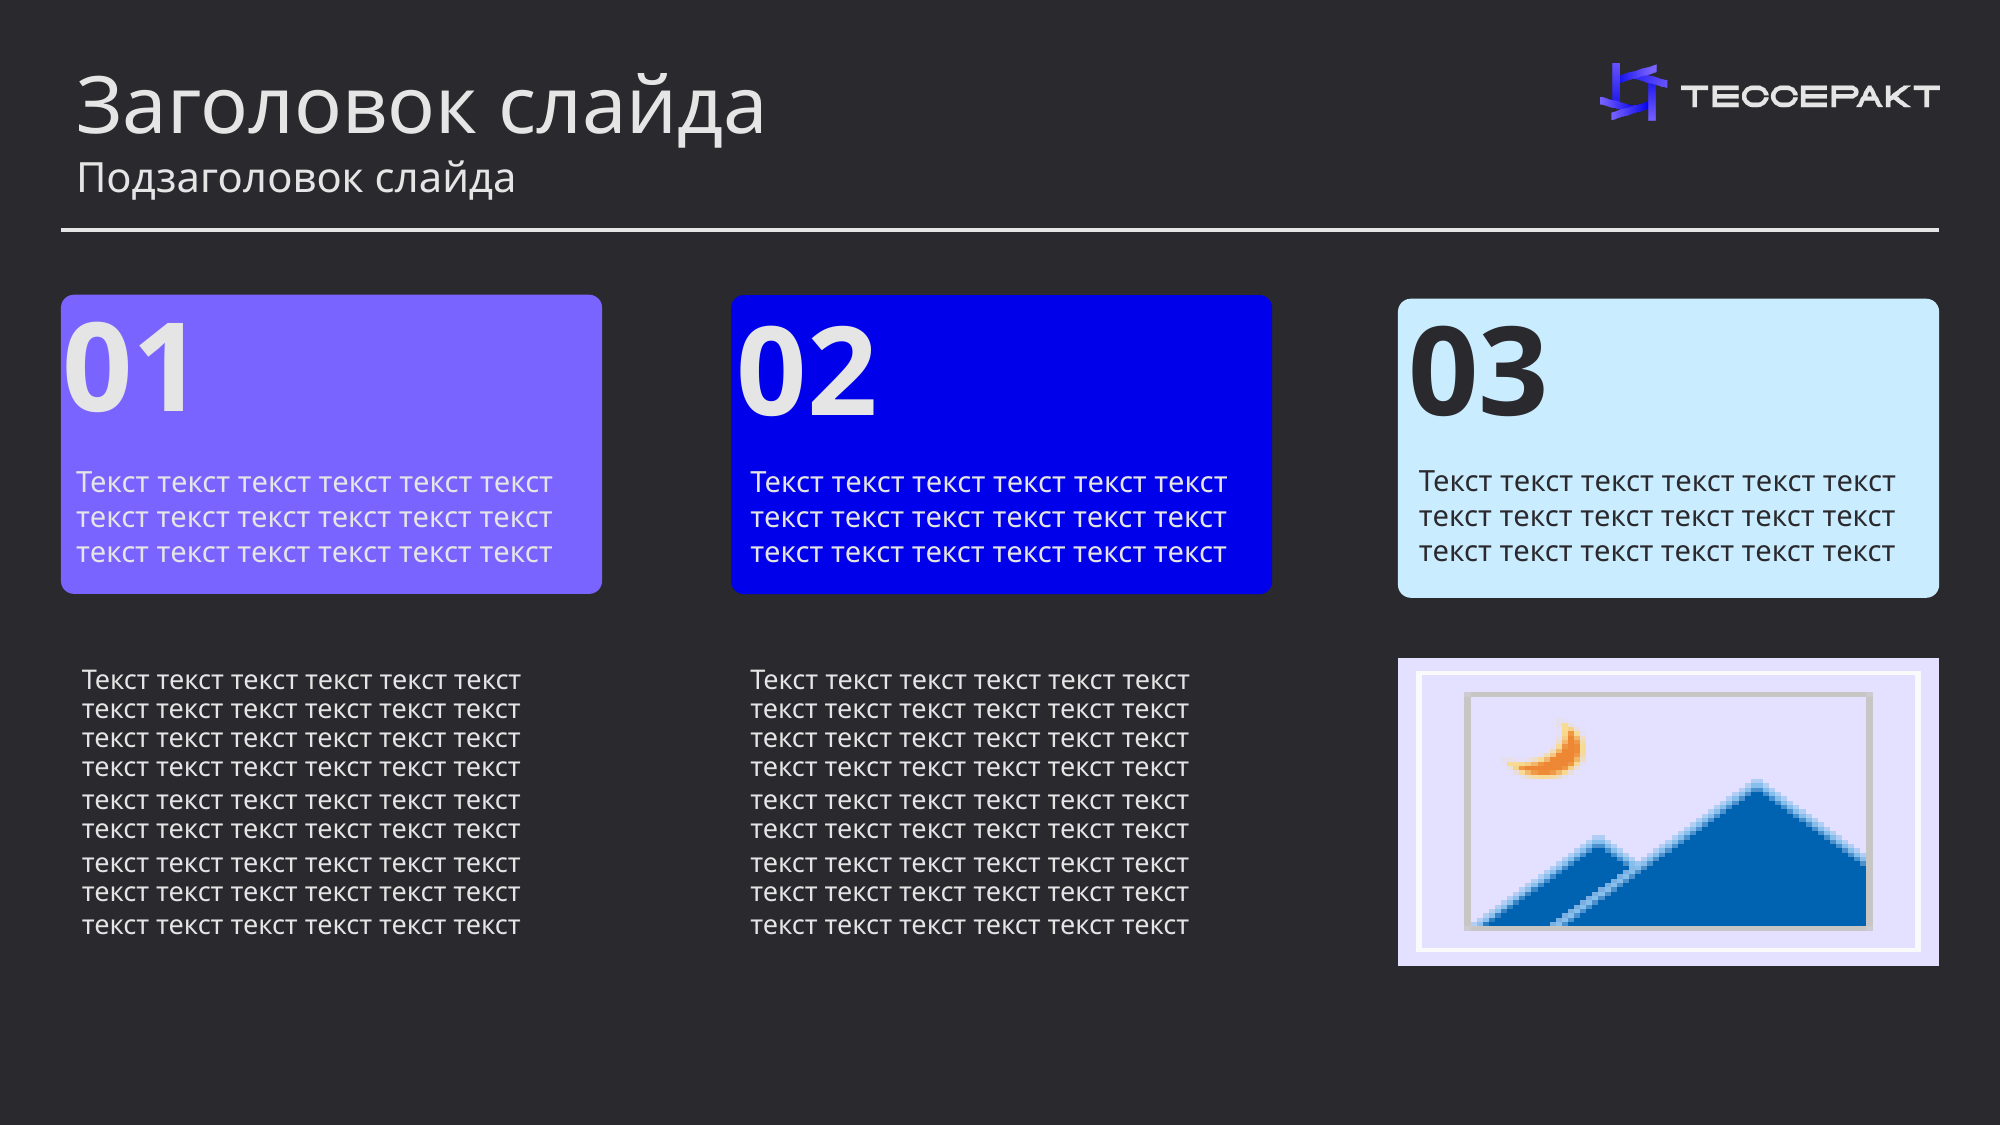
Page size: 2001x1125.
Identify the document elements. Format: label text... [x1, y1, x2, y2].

list 02 [689, 284, 963, 449]
text_box [60, 294, 603, 582]
list Текст текст текст текст текст текст текст текст текст текст текст текст текст текст текст текст текст текст [61, 456, 603, 632]
picture [1600, 63, 1940, 121]
list Текст текст текст текст текст текст текст текст текст текст текст текст текст текст текст текст текст текст [1403, 455, 1946, 632]
title Заголовок слайда [60, 63, 1445, 159]
list 01 [14, 280, 289, 445]
list 03 [1393, 284, 1667, 449]
list Текст текст текст текст текст текст текст текст текст текст текст текст текст текст текст текст текст текст [735, 456, 1277, 632]
text_box [731, 295, 1273, 591]
list Текст текст текст текст текст текст текст текст текст текст текст текст текст текст текст текст текст текст текст текст текст текст текст текст текст текст текст текст текст текст текст текст текст текст текст текст текст текст текст текст текст текст текст текст текст текст текст текст текст текст текст текст текст текст [735, 658, 1277, 966]
picture [1398, 658, 1940, 966]
text_box [1397, 298, 1940, 596]
list Подзаголовок слайда [60, 152, 768, 237]
list Текст текст текст текст текст текст текст текст текст текст текст текст текст текст текст текст текст текст текст текст текст текст текст текст текст текст текст текст текст текст текст текст текст текст текст текст текст текст текст текст текст текст текст текст текст текст текст текст текст текст текст текст текст текст [66, 658, 609, 966]
